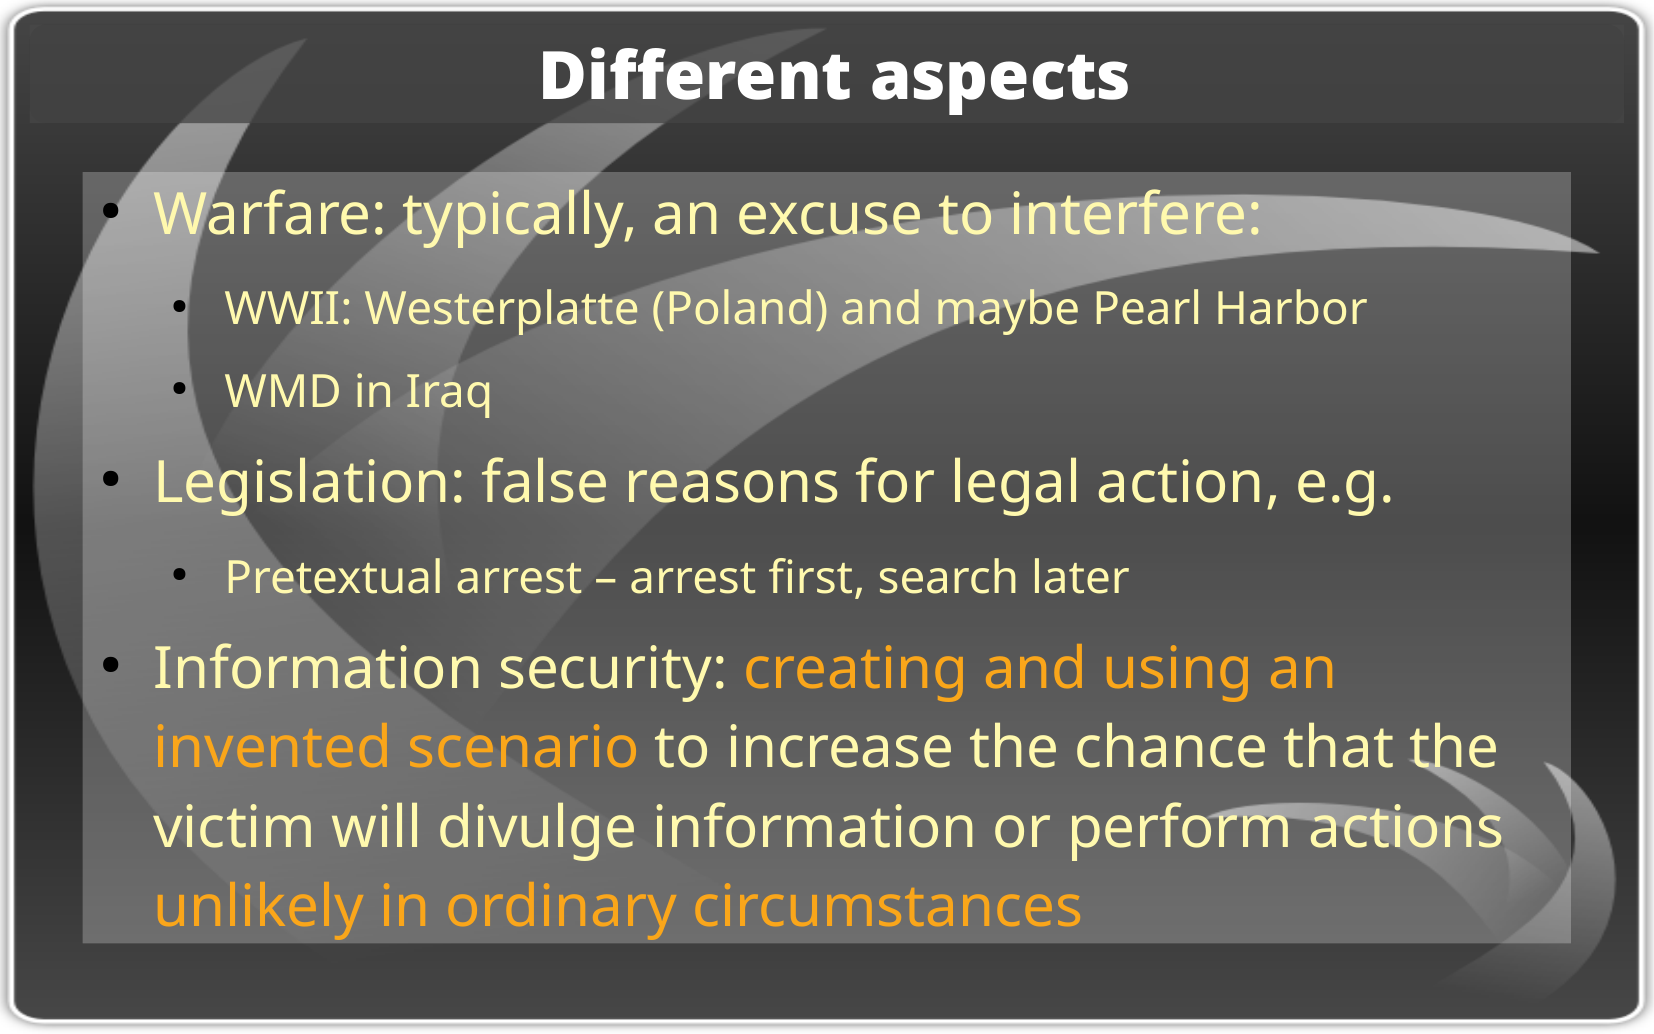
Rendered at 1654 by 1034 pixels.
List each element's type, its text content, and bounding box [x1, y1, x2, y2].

list Warfare: typically, an excuse to interfere: WWII: Westerplatte (Poland) and maybe Pearl Harbor WMD in Iraq Legislation: false reasons for legal action, e.g. Pretextual arrest – arrest first, search later Information security: creating and using an invented scenario to increase the chance that the victim will divulge information or perform actions unlikely in ordinary circumstances [82, 172, 1571, 923]
title Different aspects [29, 24, 1625, 124]
picture [0, 0, 1654, 1034]
